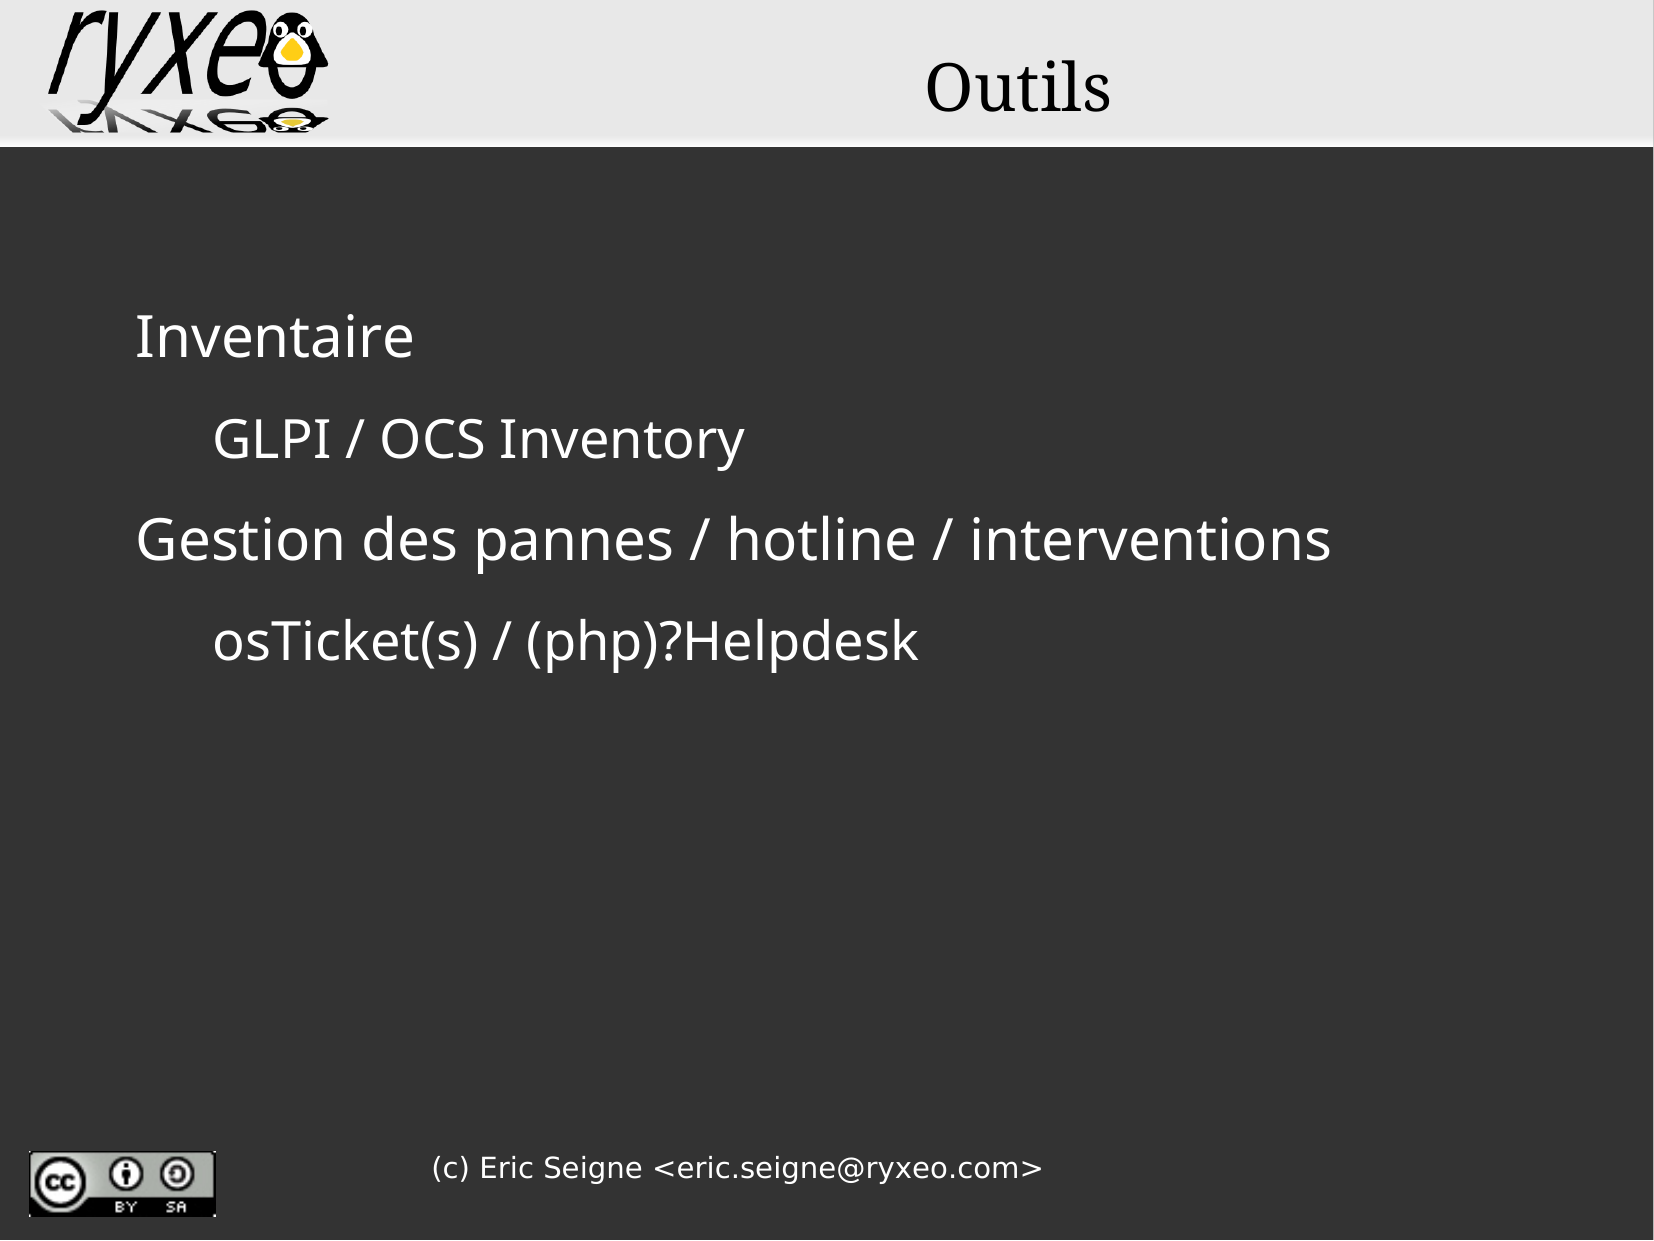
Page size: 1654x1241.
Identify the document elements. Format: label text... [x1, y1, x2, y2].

picture [0, 0, 1654, 147]
list Inventaire GLPI / OCS Inventory Gestion des pannes / hotline / interventions osTicket(s) / (php)?Helpdesk [118, 295, 1522, 1117]
title Outils [442, 29, 1595, 142]
picture [29, 1151, 216, 1217]
